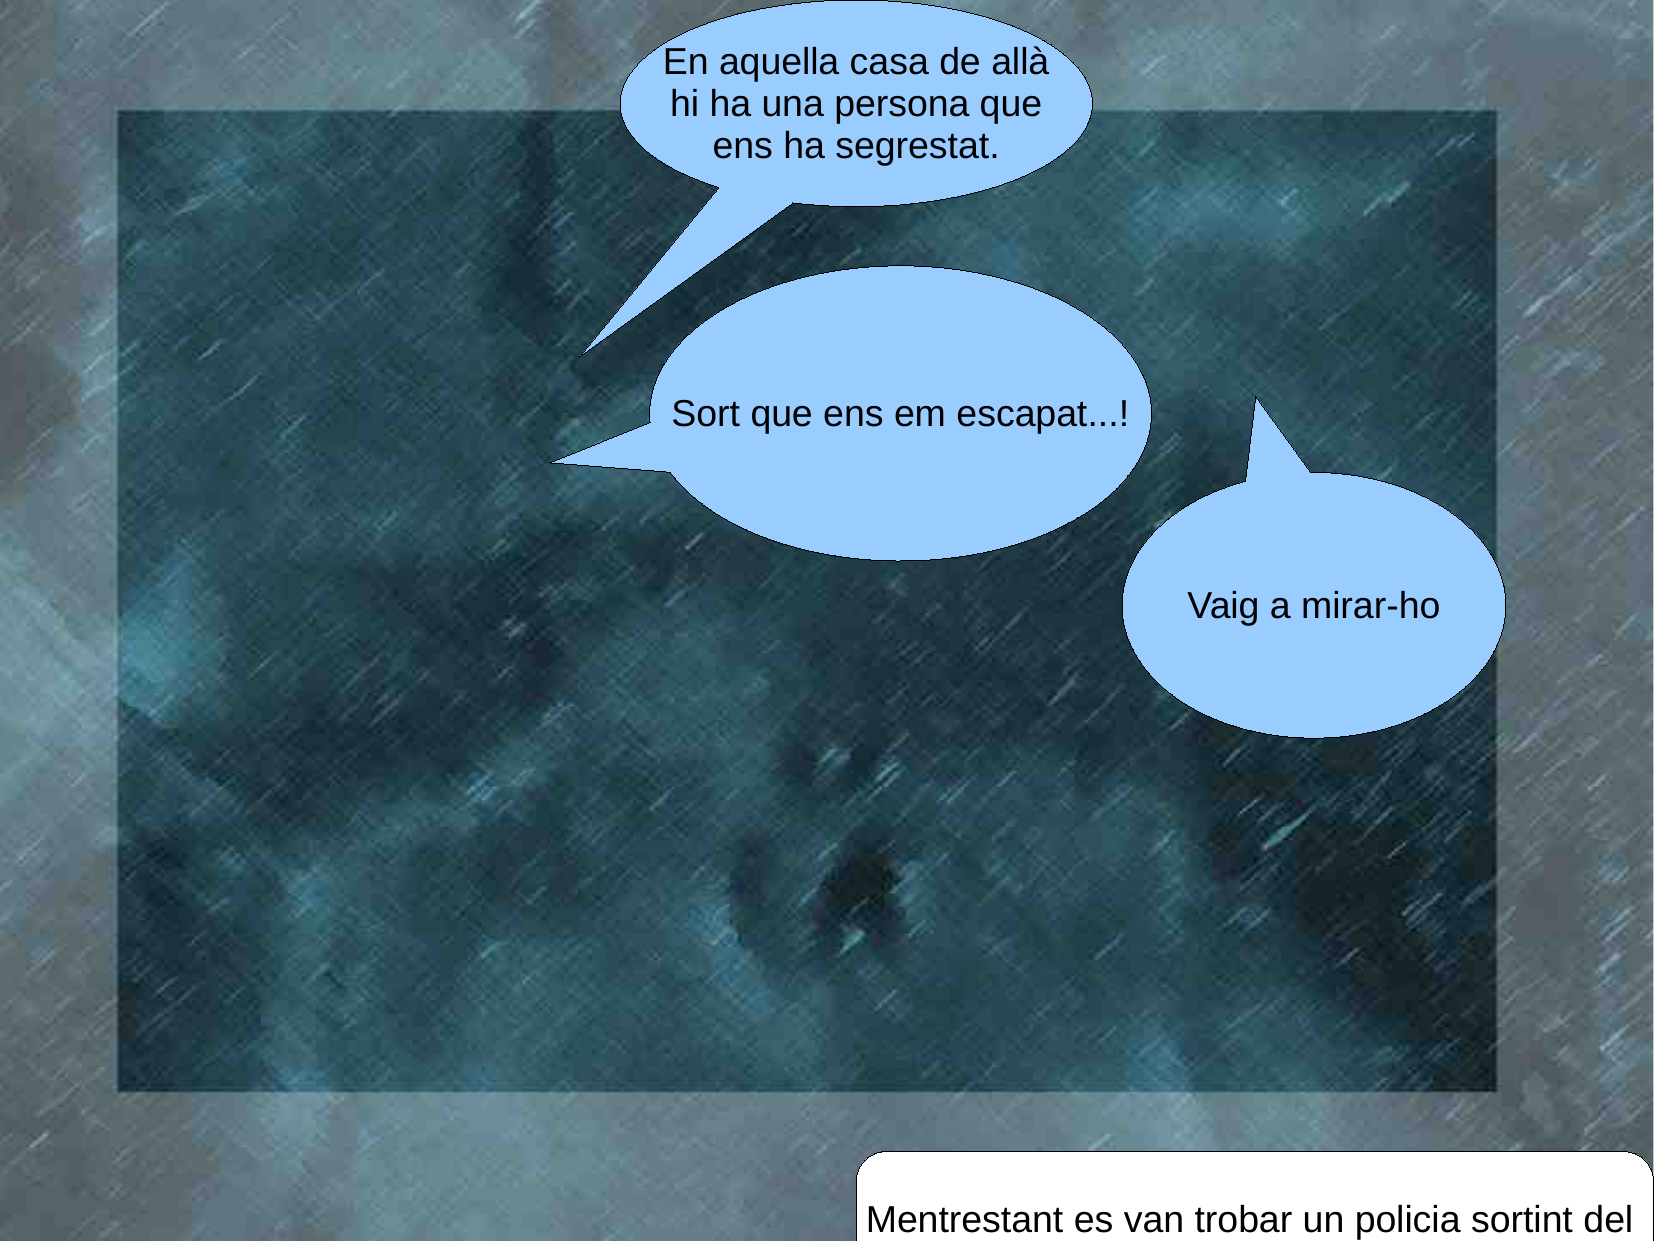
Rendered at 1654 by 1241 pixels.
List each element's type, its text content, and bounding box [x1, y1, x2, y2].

text_box Vaig a mirar-ho [1122, 396, 1506, 739]
text_box Sort que ens em escapat...! [549, 265, 1152, 562]
text_box En aquella casa de allà hi ha una persona que ens ha segrestat. [579, 0, 1093, 357]
text_box Mentrestant es van trobar un policia sortint del seu cotxe ,i li van explicar tot el que va passar. [856, 1151, 1654, 1241]
picture [0, 0, 1654, 1241]
